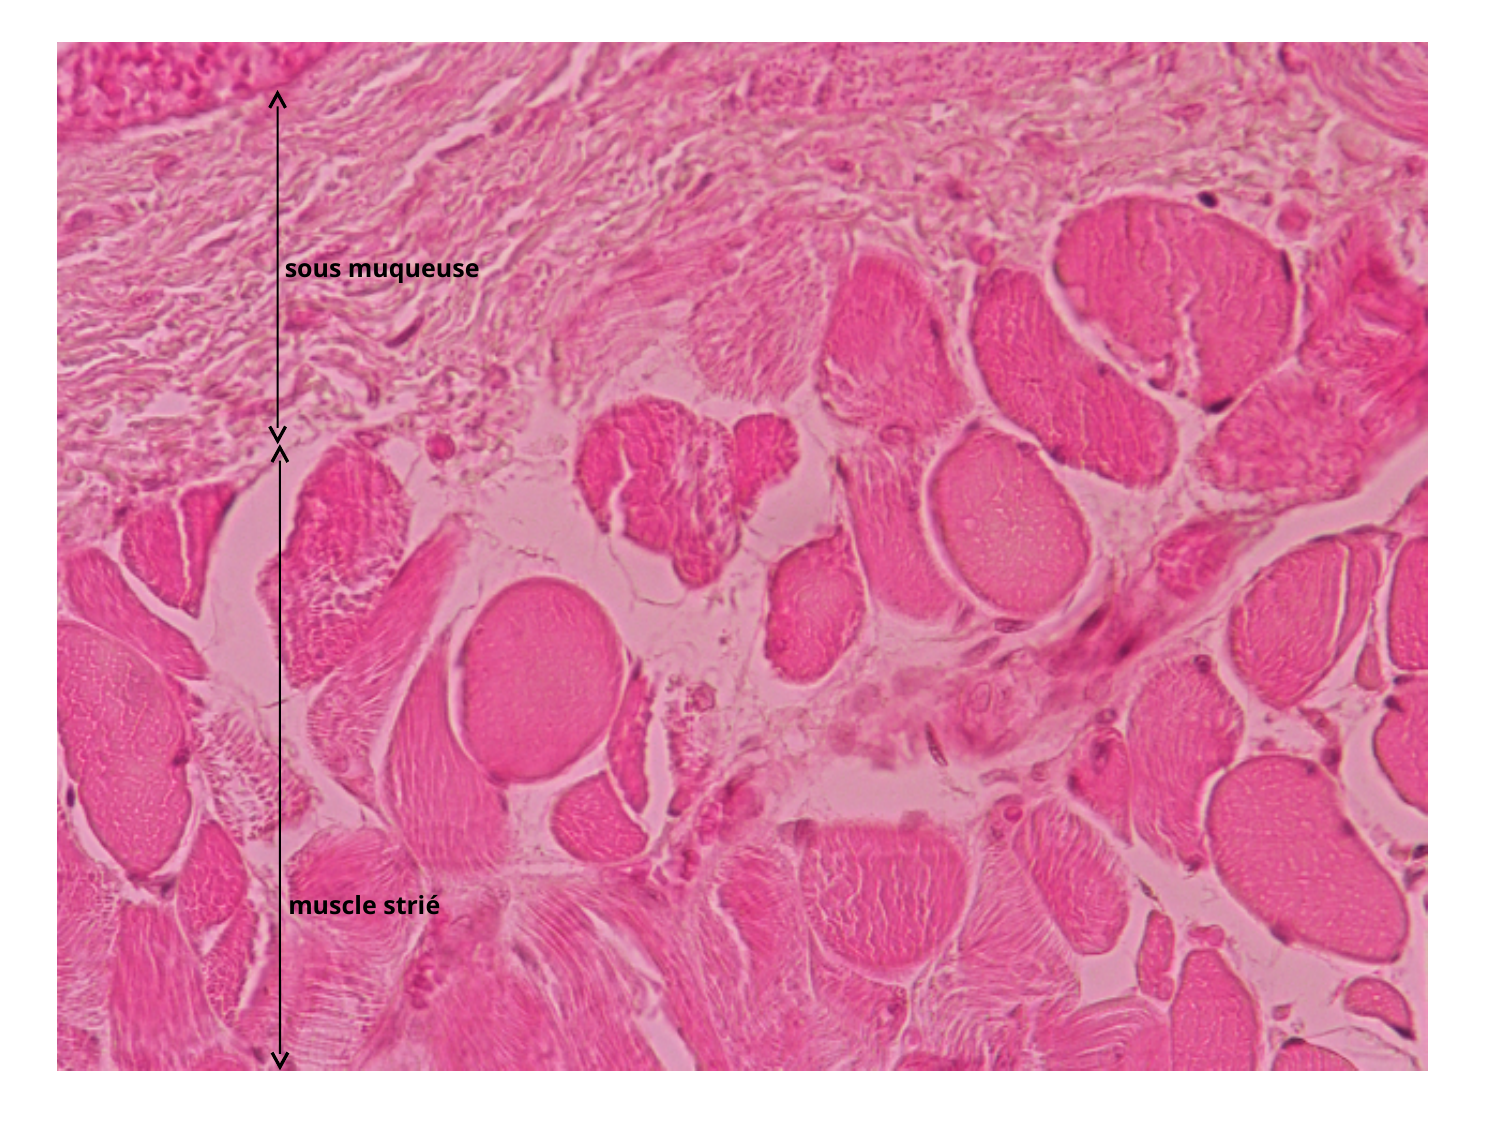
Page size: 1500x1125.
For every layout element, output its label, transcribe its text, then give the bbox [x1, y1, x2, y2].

text_box muscle strié [273, 881, 456, 927]
picture [57, 42, 1428, 1071]
text_box sous muqueuse [270, 244, 496, 290]
